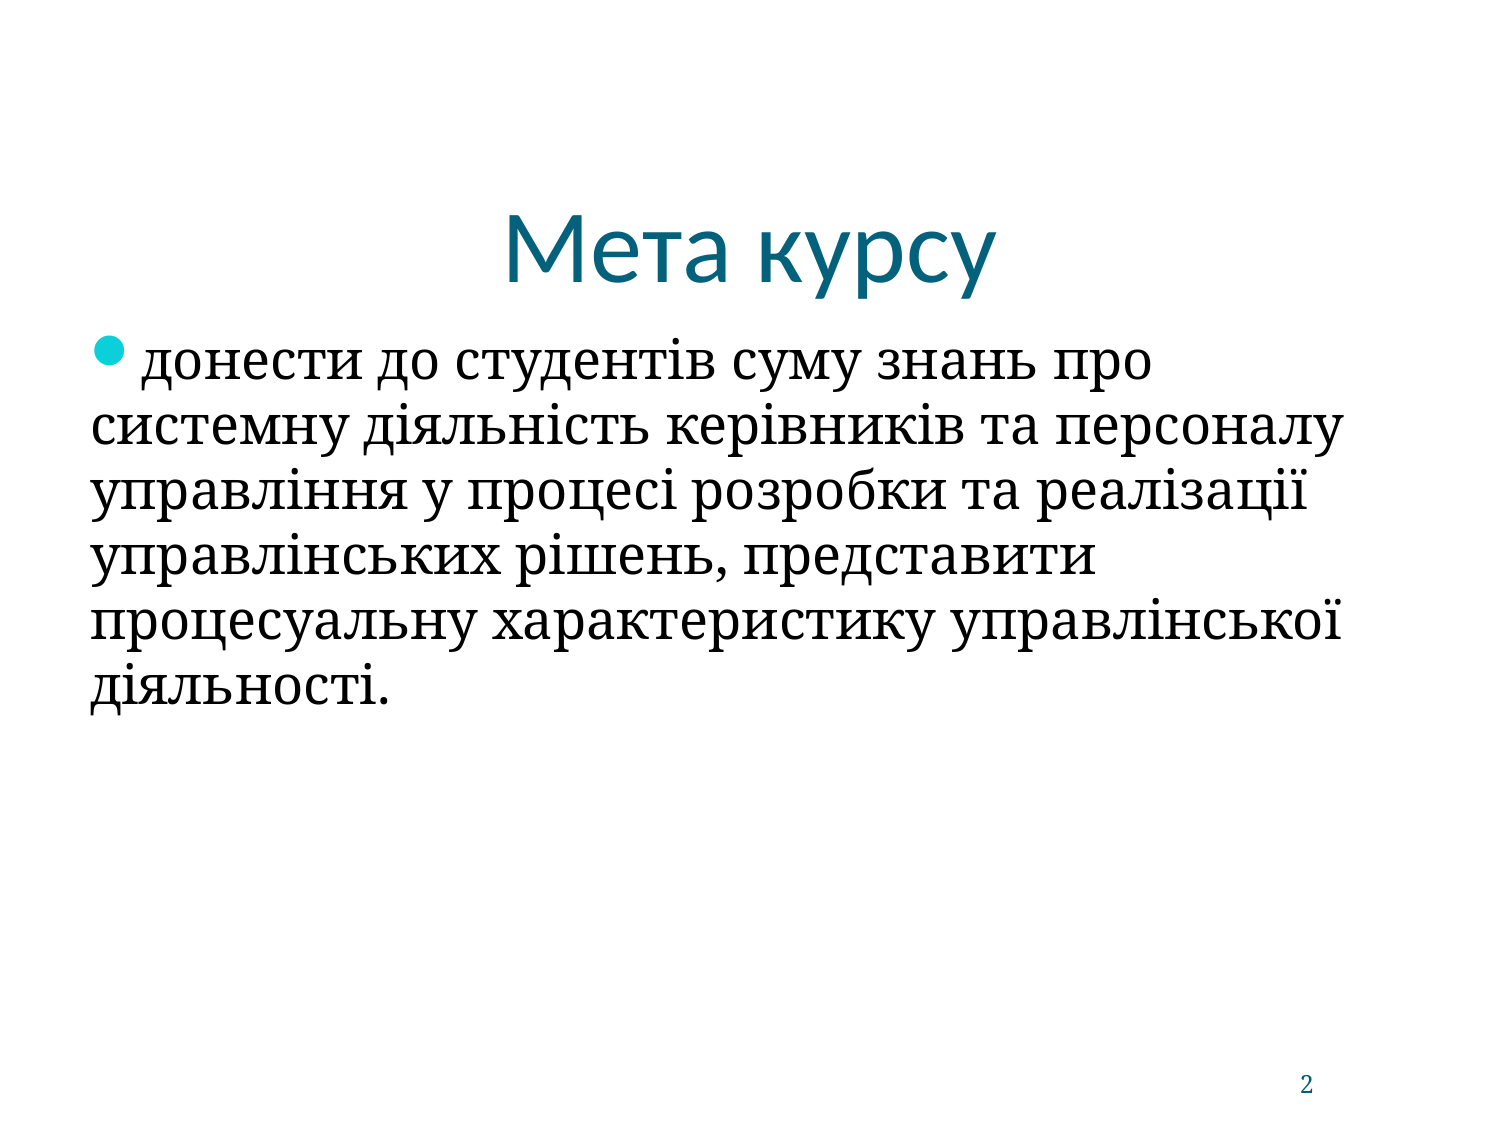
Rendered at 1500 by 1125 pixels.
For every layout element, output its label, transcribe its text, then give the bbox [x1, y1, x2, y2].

list донести до студентів суму знань про системну діяльність керівників та персоналу управління у процесі розробки та реалізації управлінських рішень, представити процесуальну характеристику управлінської діяльності. [75, 317, 1426, 1038]
title Мета курсу [75, 115, 1426, 304]
